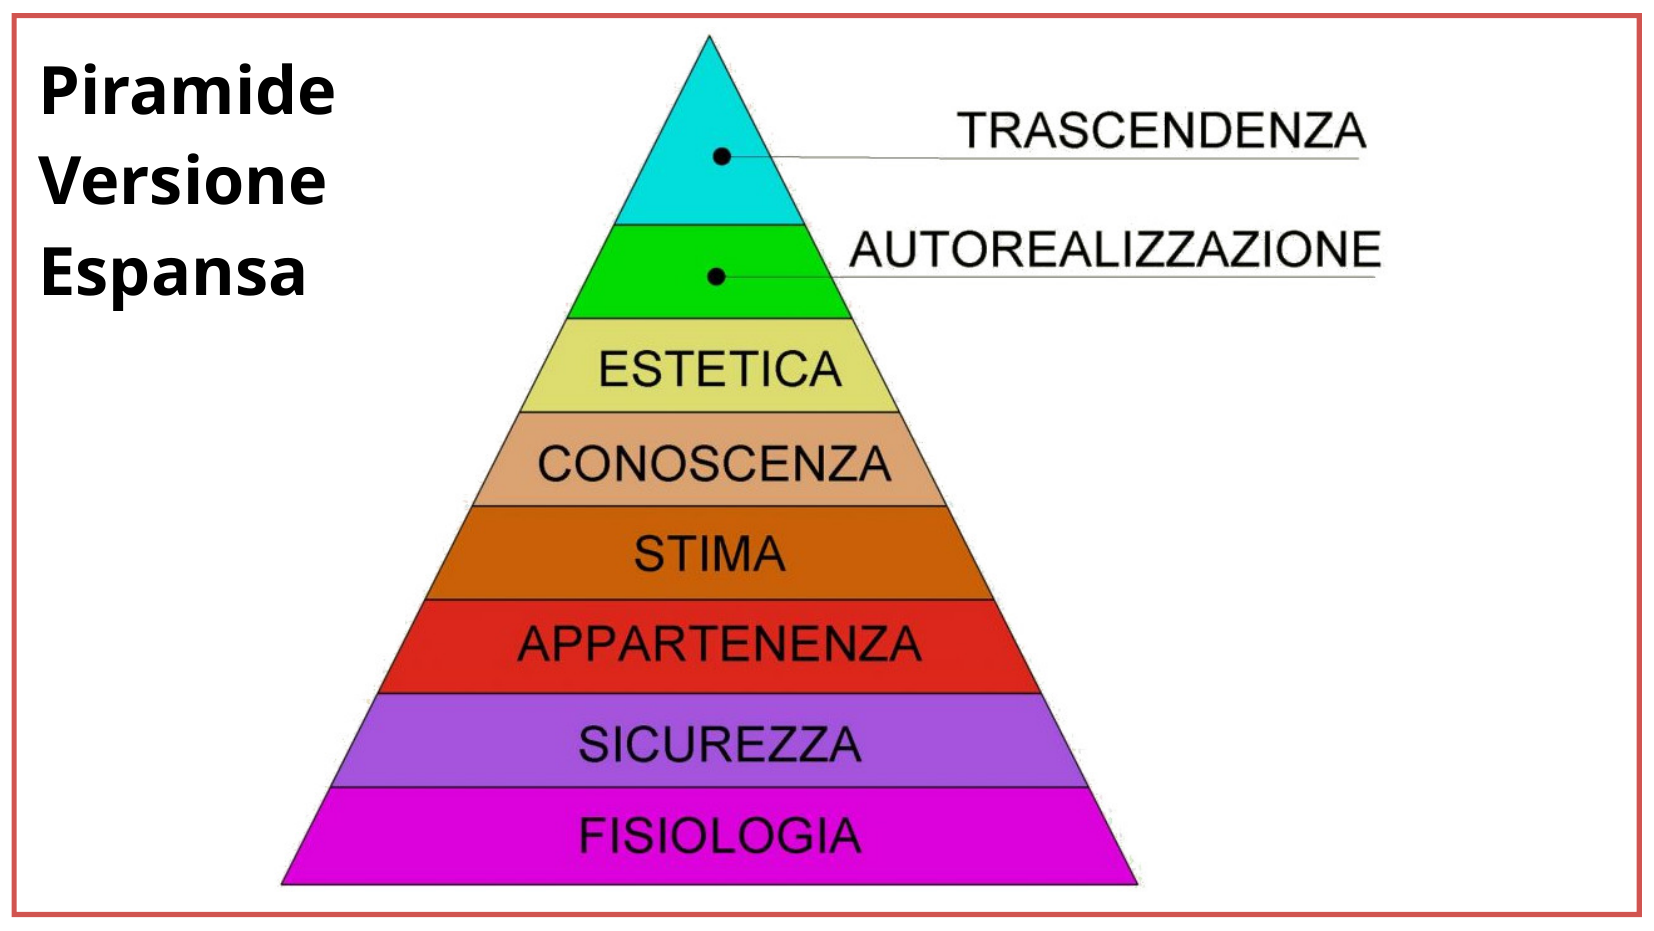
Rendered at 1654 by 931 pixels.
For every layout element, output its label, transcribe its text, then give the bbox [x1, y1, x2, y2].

picture [265, 27, 1388, 903]
text_box Piramide Versione Espansa [23, 35, 497, 295]
